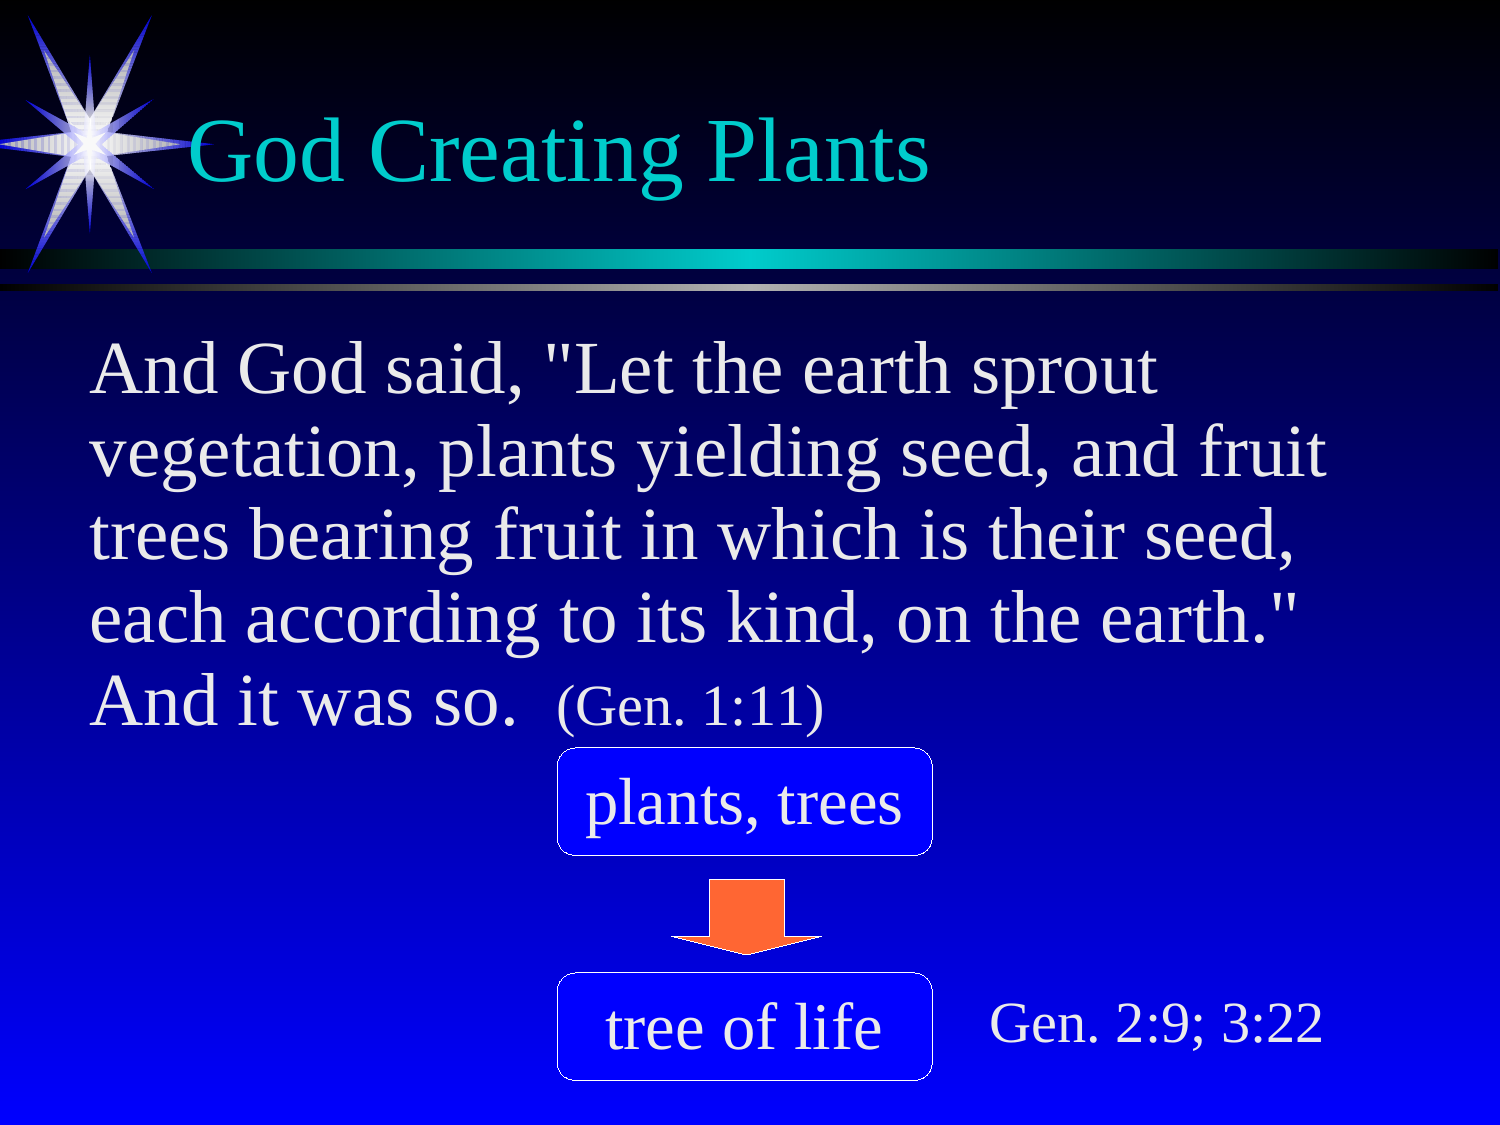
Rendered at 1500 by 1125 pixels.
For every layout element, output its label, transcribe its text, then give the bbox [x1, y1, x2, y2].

text_box [671, 879, 822, 955]
text_box tree of life [557, 972, 933, 1081]
text_box plants, trees [557, 747, 933, 856]
text_box Gen. 2:9; 3:22 [975, 982, 1388, 1063]
text_box And God said, "Let the earth sprout vegetation, plants yielding seed, and fruit trees bearing fruit in which is their seed, each according to its kind, on the earth." And it was so. (Gen. 1:11) [75, 319, 1388, 750]
title God Creating Plants [187, 63, 1463, 237]
